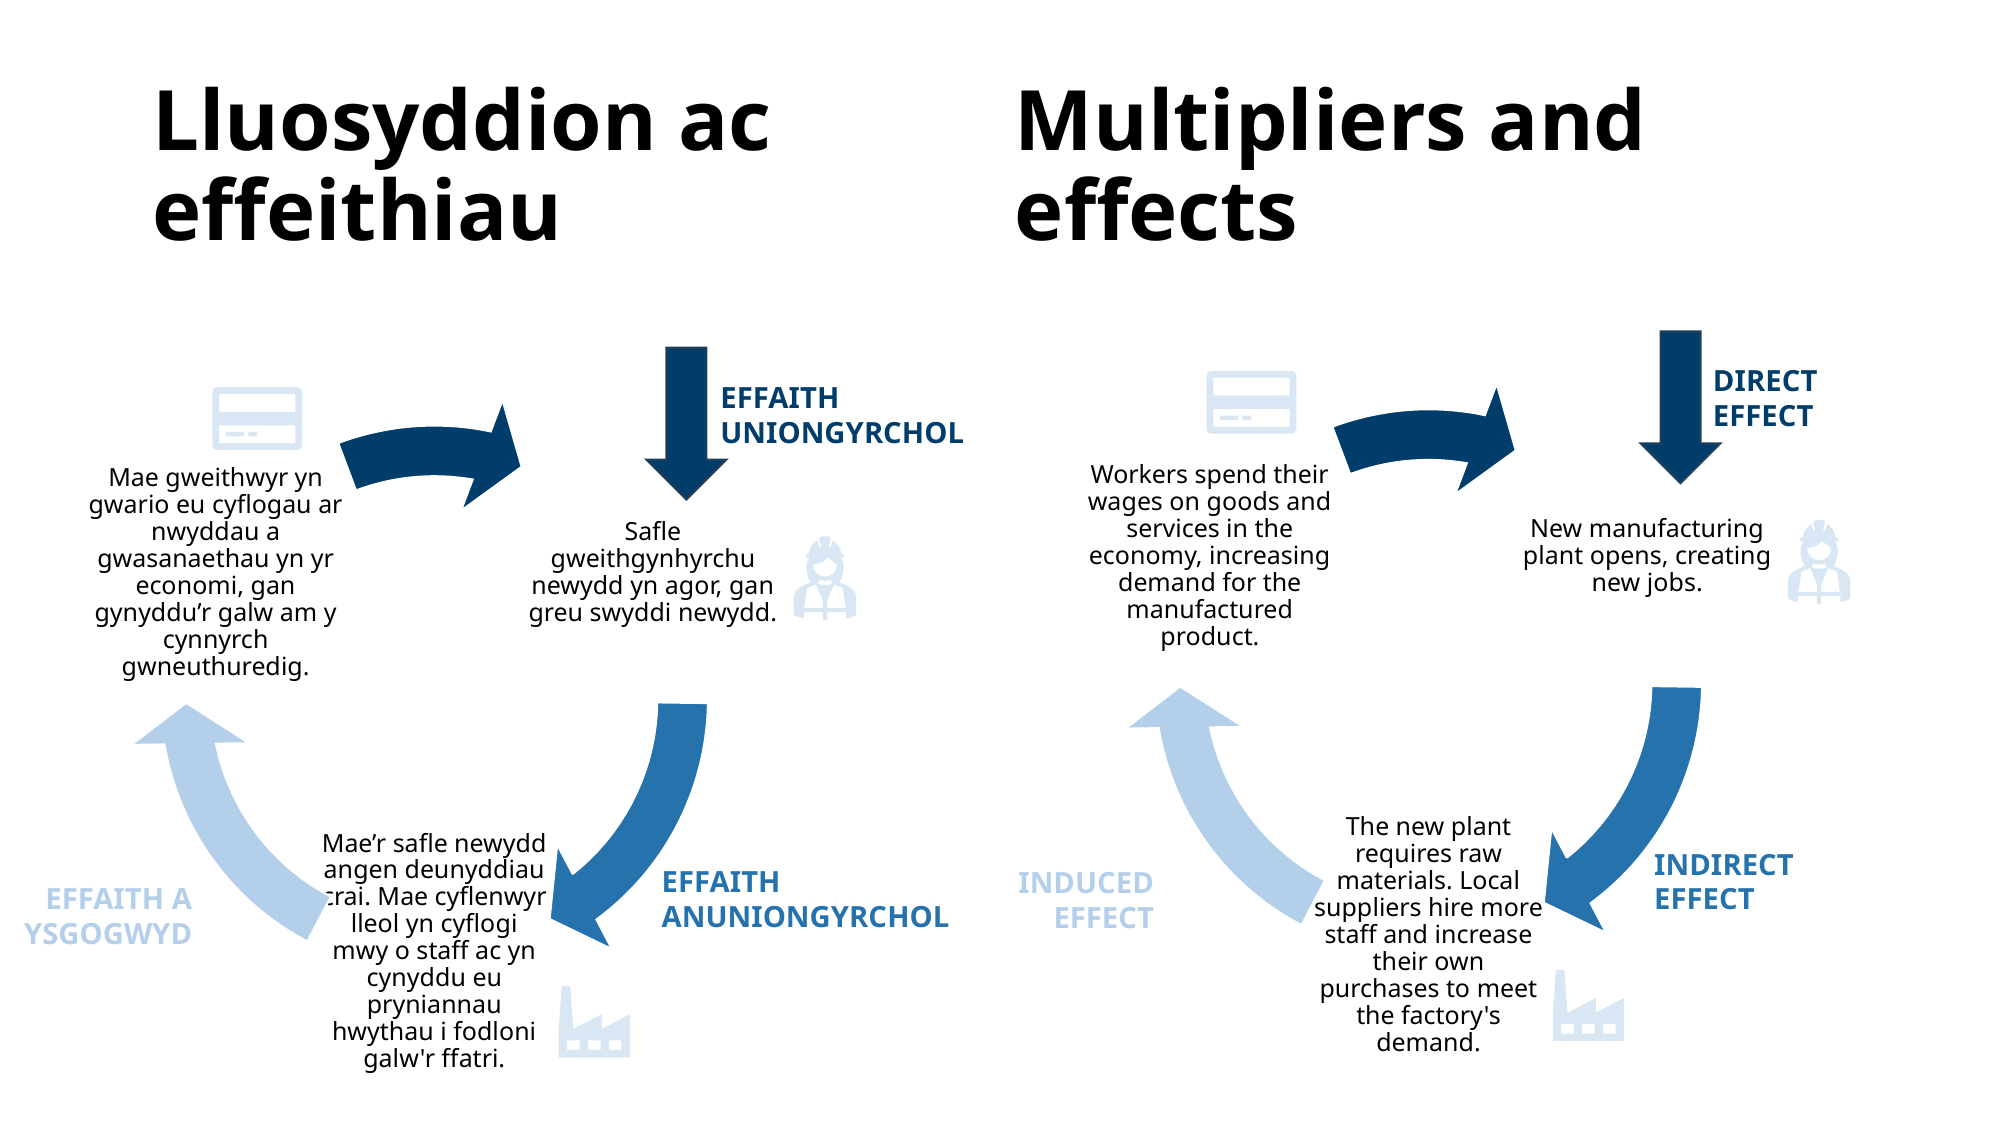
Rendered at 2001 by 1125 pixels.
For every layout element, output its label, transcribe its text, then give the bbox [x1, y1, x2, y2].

picture [1196, 347, 1306, 457]
picture [1537, 954, 1640, 1057]
text_box EFFAITH UNIONGYRCHOL [705, 371, 1014, 458]
text_box Workers spend their wages on goods and services in the economy, increasing demand for the manufactured product. [1080, 426, 1340, 687]
text_box EFFAITH ANUNIONGYRCHOL [646, 855, 1004, 942]
text_box New manufacturing plant opens, creating new jobs. [1517, 426, 1778, 687]
title Lluosyddion ac effeithiau [137, 59, 1000, 278]
picture [202, 364, 312, 473]
text_box Mae’r safle newydd angen deunyddiau crai. Mae cyflenwyr lleol yn cyflogi mwy o staff ac yn cynyddu eu pryniannau hwythau i fodloni galw'r ffatri. [317, 821, 552, 1082]
text_box Safle gweithgynhyrchu newydd yn agor, gan greu swyddi newydd. [523, 443, 783, 703]
text_box INDIRECT EFFECT [1639, 838, 1996, 925]
text_box [552, 702, 708, 950]
picture [543, 970, 646, 1073]
text_box [1546, 686, 1703, 933]
text_box The new plant requires raw materials. Local suppliers hire more staff and increase their own purchases to meet the factory's demand. [1311, 805, 1546, 1066]
text_box [1332, 383, 1516, 495]
picture [1770, 514, 1869, 613]
picture [776, 530, 874, 629]
text_box [1640, 331, 1721, 484]
text_box [1125, 687, 1326, 926]
text_box [131, 703, 331, 942]
text_box EFFAITH A YSGOGWYD [9, 873, 241, 959]
text_box Multipliers and effects [1000, 59, 1863, 278]
text_box [338, 400, 522, 511]
text_box [646, 347, 727, 500]
text_box Mae gweithwyr yn gwario eu cyflogau ar nwyddau a gwasanaethau yn yr economi, gan gynyddu’r galw am y cynnyrch gwneuthuredig. [85, 443, 346, 703]
text_box INDUCED EFFECT [1003, 856, 1235, 943]
text_box DIRECT EFFECT [1697, 354, 2000, 441]
